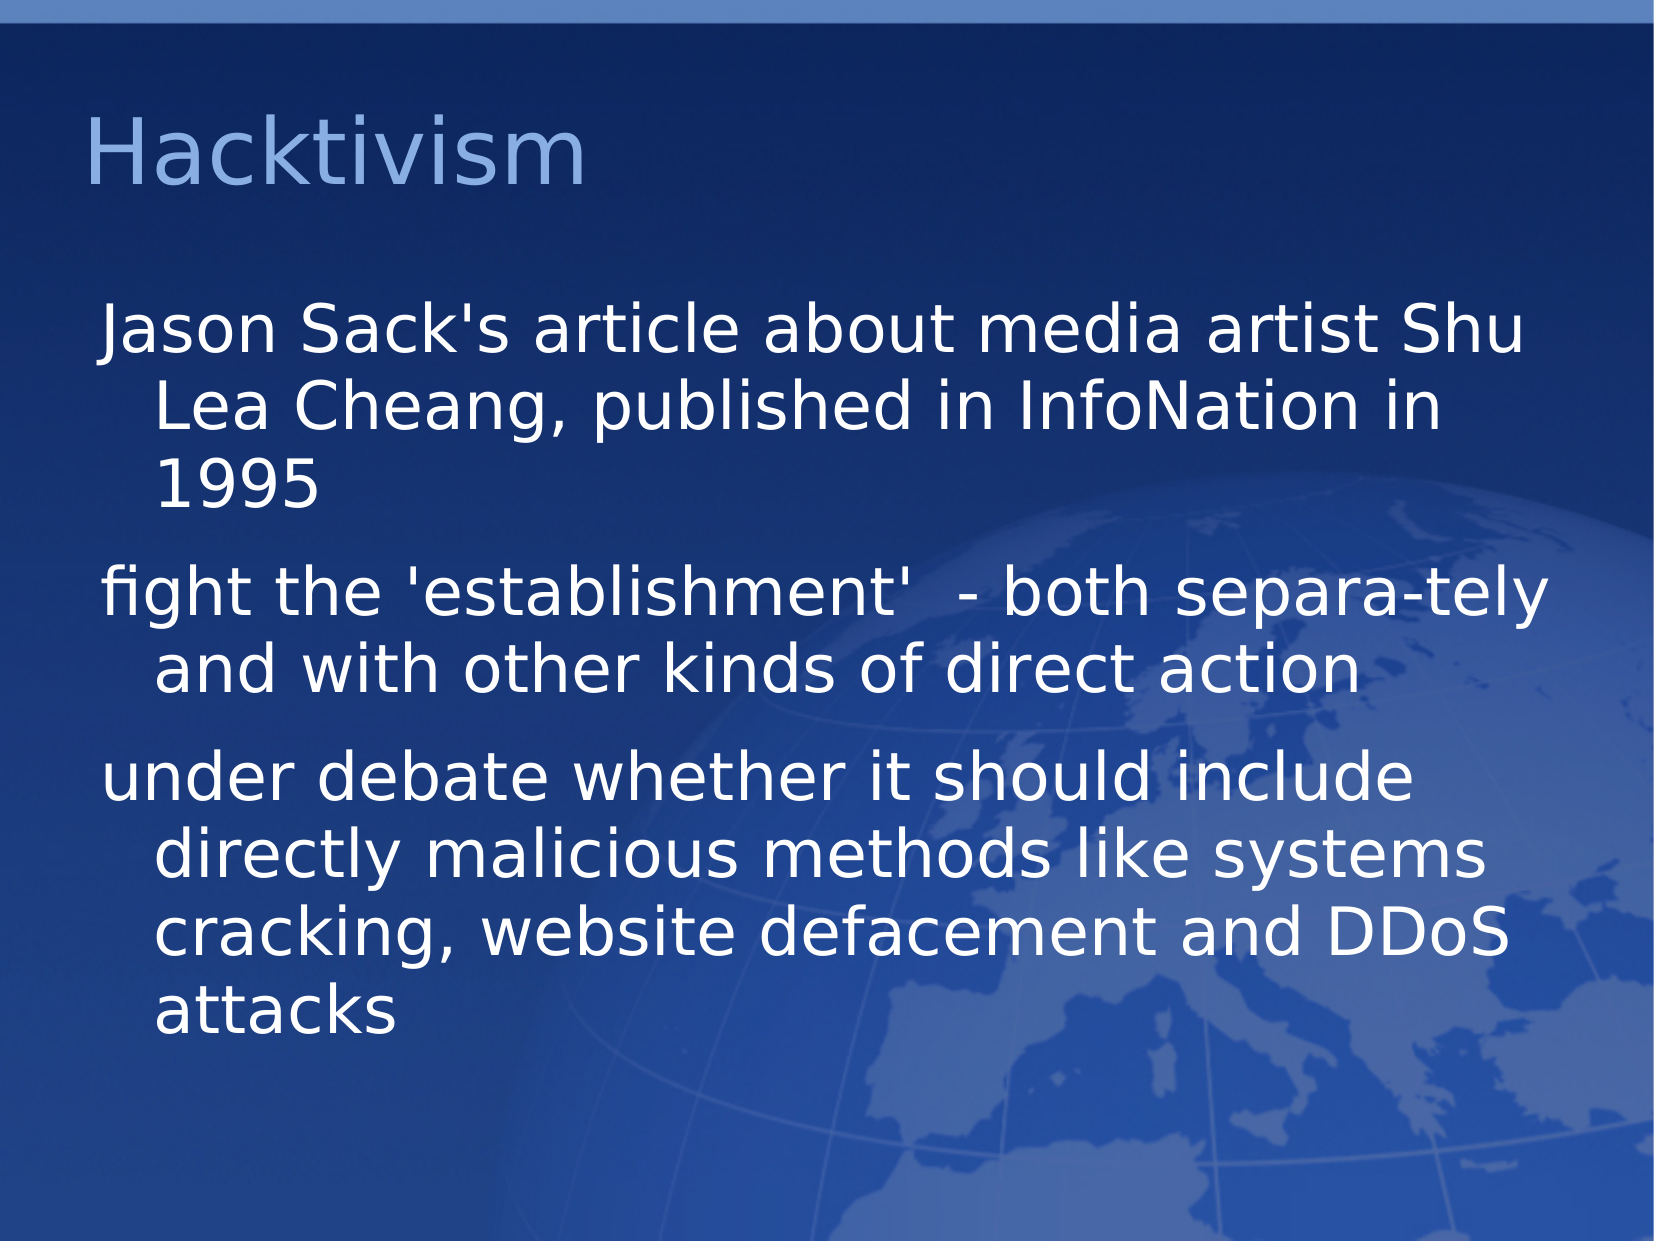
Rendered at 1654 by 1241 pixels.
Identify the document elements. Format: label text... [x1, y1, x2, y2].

title Hacktivism [82, 56, 1571, 250]
picture [0, 0, 1654, 1241]
list Jason Sack's article about media artist Shu Lea Cheang, published in InfoNation in 1995 fight the 'establishment' - both separa-tely and with other kinds of direct action under debate whether it should include directly malicious methods like systems cracking, website defacement and DDoS attacks [82, 290, 1571, 1094]
